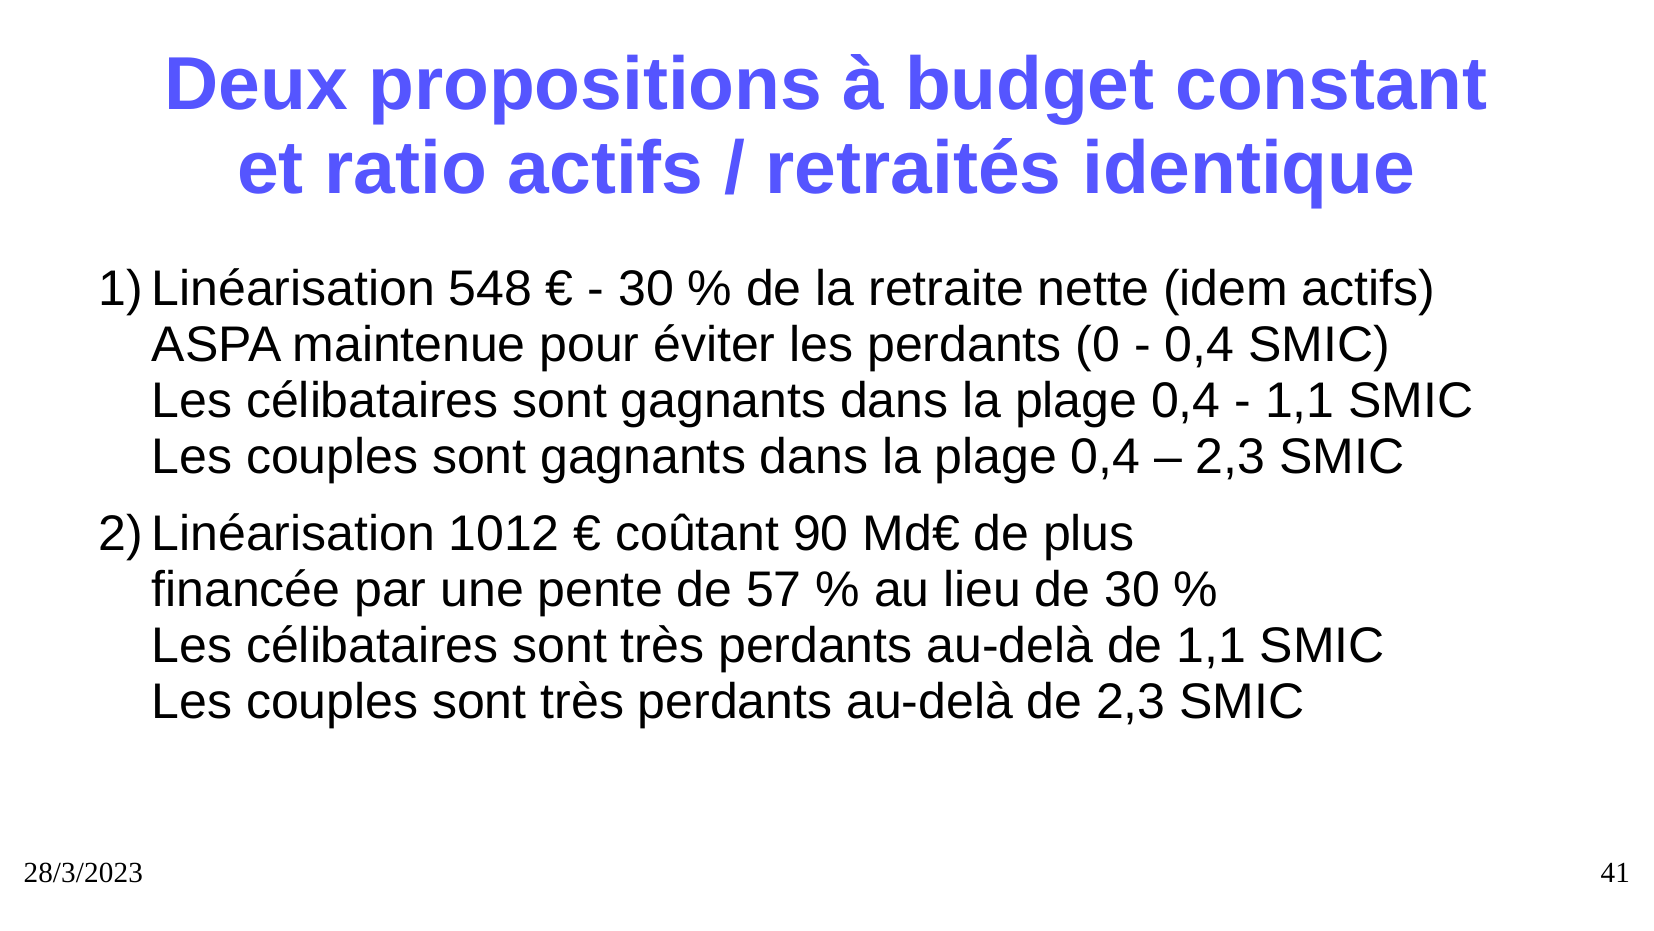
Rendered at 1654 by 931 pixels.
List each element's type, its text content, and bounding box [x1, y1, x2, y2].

list Linéarisation 548 € - 30 % de la retraite nette (idem actifs) ASPA maintenue pour éviter les perdants (0 - 0,4 SMIC) Les célibataires sont gagnants dans la plage 0,4 - 1,1 SMIC Les couples sont gagnants dans la plage 0,4 – 2,3 SMIC Linéarisation 1012 € coûtant 90 Md€ de plus financée par une pente de 57 % au lieu de 30 % Les célibataires sont très perdants au-delà de 1,1 SMIC Les couples sont très perdants au-delà de 2,3 SMIC [81, 260, 1570, 800]
title Deux propositions à budget constant et ratio actifs / retraités identique [82, 41, 1571, 210]
